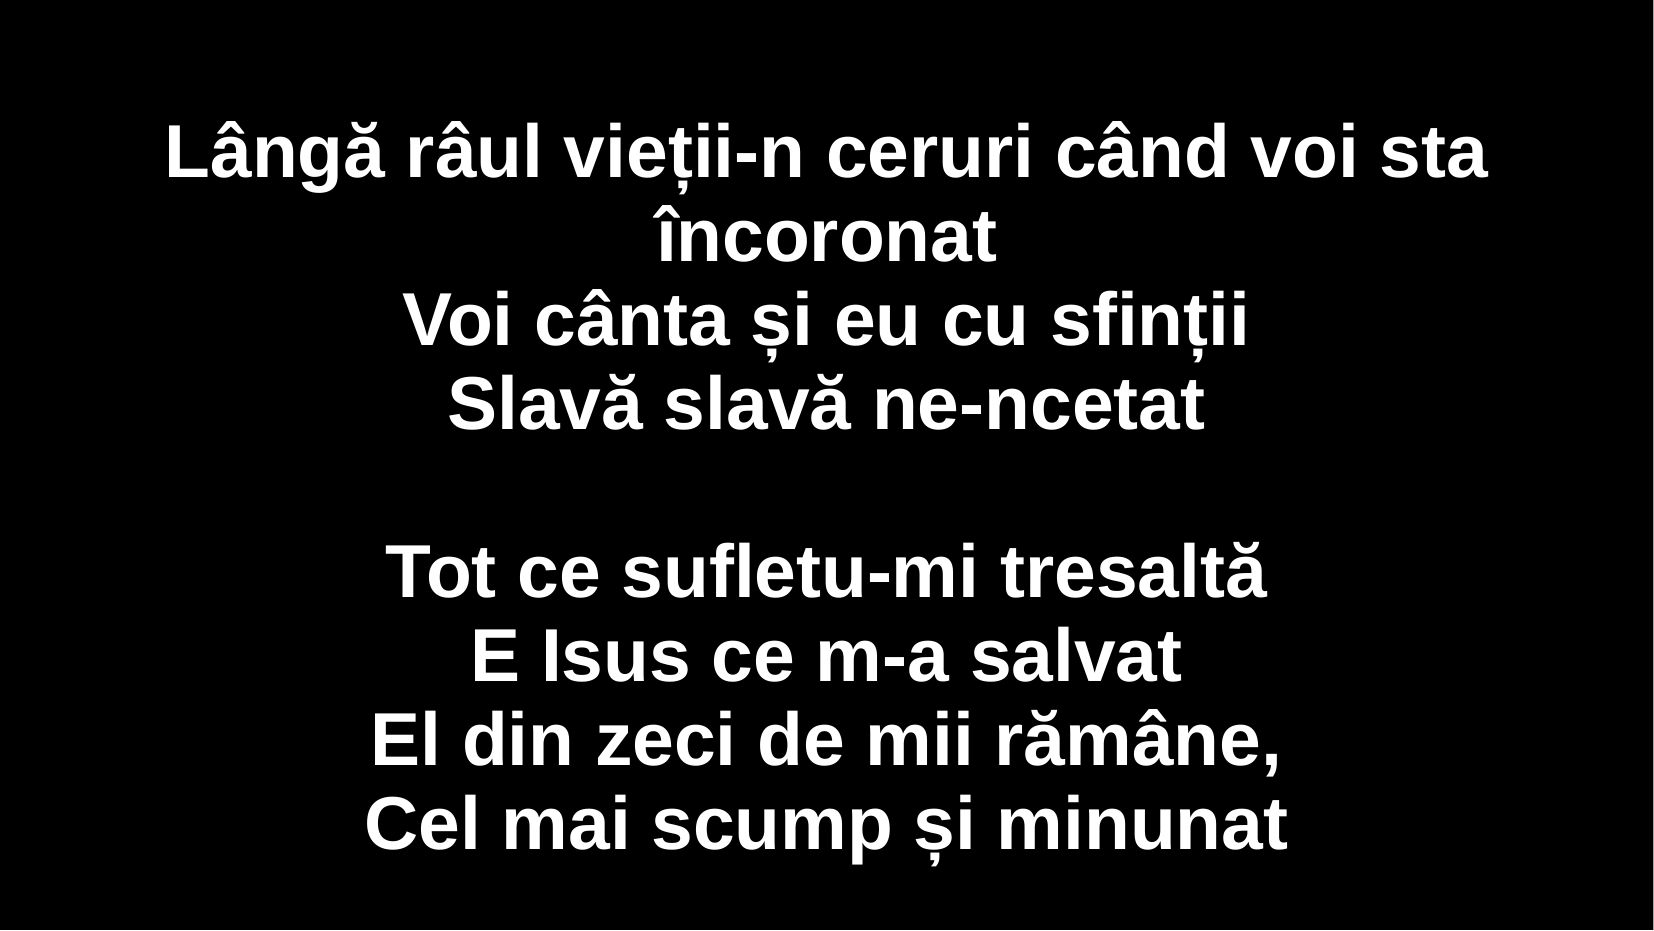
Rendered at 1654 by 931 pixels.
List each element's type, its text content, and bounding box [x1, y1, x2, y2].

text_box Lângă râul vieții-n ceruri când voi sta încoronat Voi cânta și eu cu sfinții Slavă slavă ne-ncetat Tot ce sufletu-mi tresaltă E Isus ce m-a salvat El din zeci de mii rămâne, Cel mai scump și minunat [82, 109, 1571, 866]
